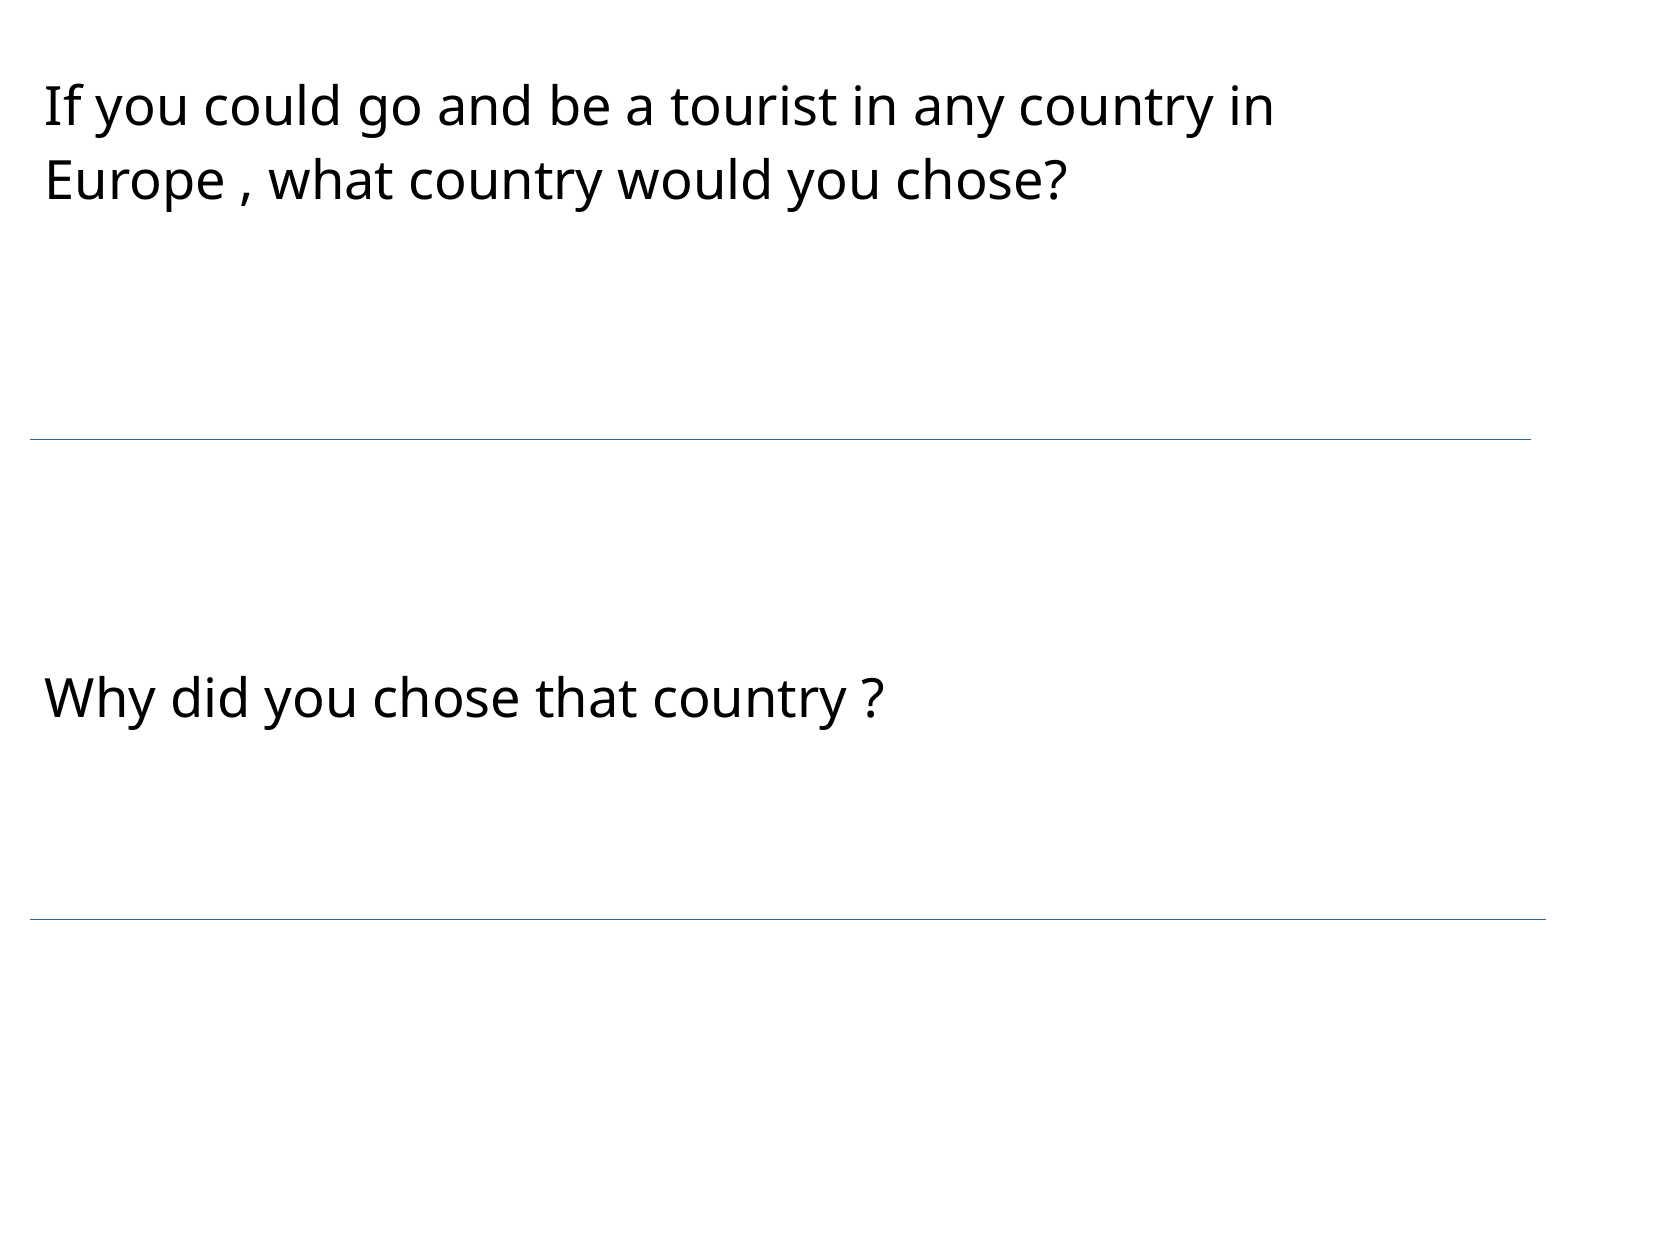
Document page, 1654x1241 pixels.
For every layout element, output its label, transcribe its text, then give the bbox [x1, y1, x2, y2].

text_box If you could go and be a tourist in any country in Europe , what country would you chose? Why did you chose that country ? [30, 60, 1516, 439]
text_box If you could go and be a tourist in any country in Europe , what country would you chose? Why did you chose that country ? [30, 440, 1516, 779]
